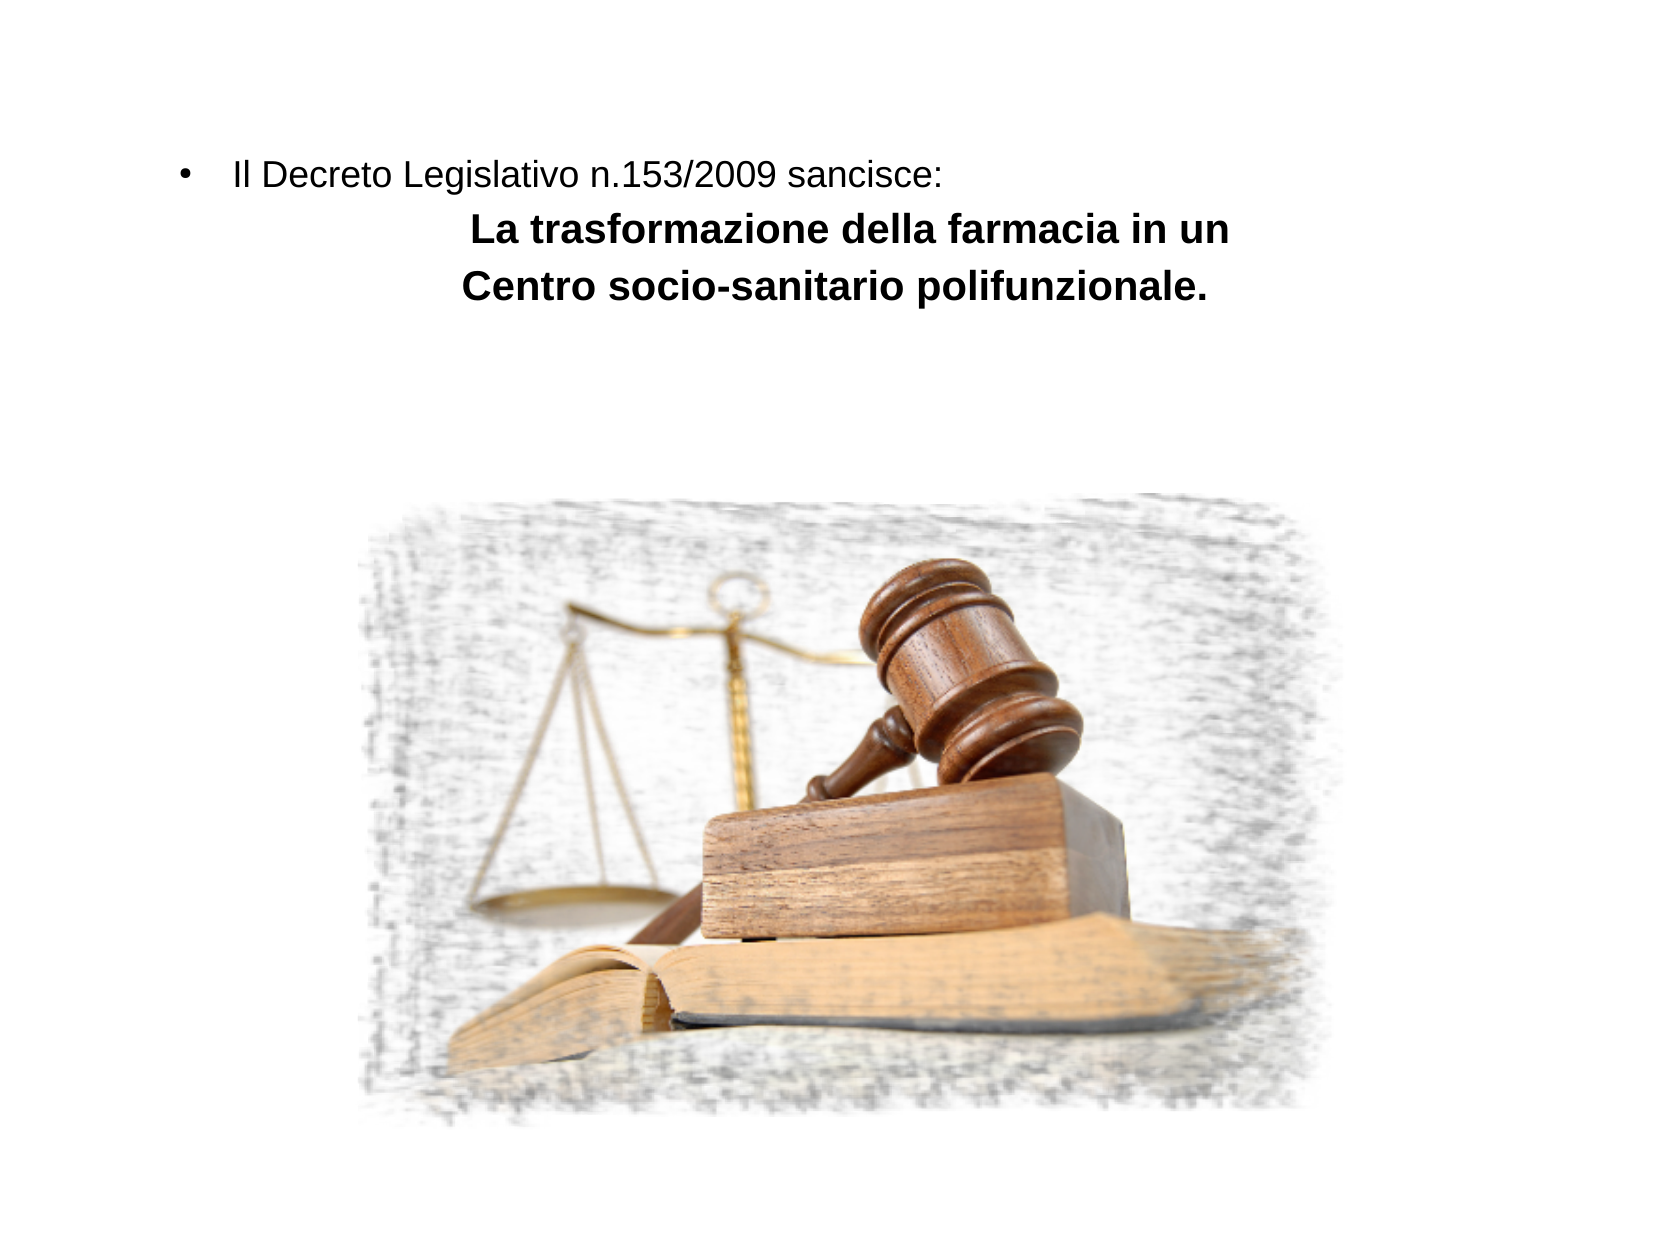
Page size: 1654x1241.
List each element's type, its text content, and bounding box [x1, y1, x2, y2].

text_box Il Decreto Legislativo n.153/2009 sancisce: La trasformazione della farmacia in un Centro socio-sanitario polifunzionale. [146, 146, 1512, 378]
picture [330, 472, 1335, 1123]
